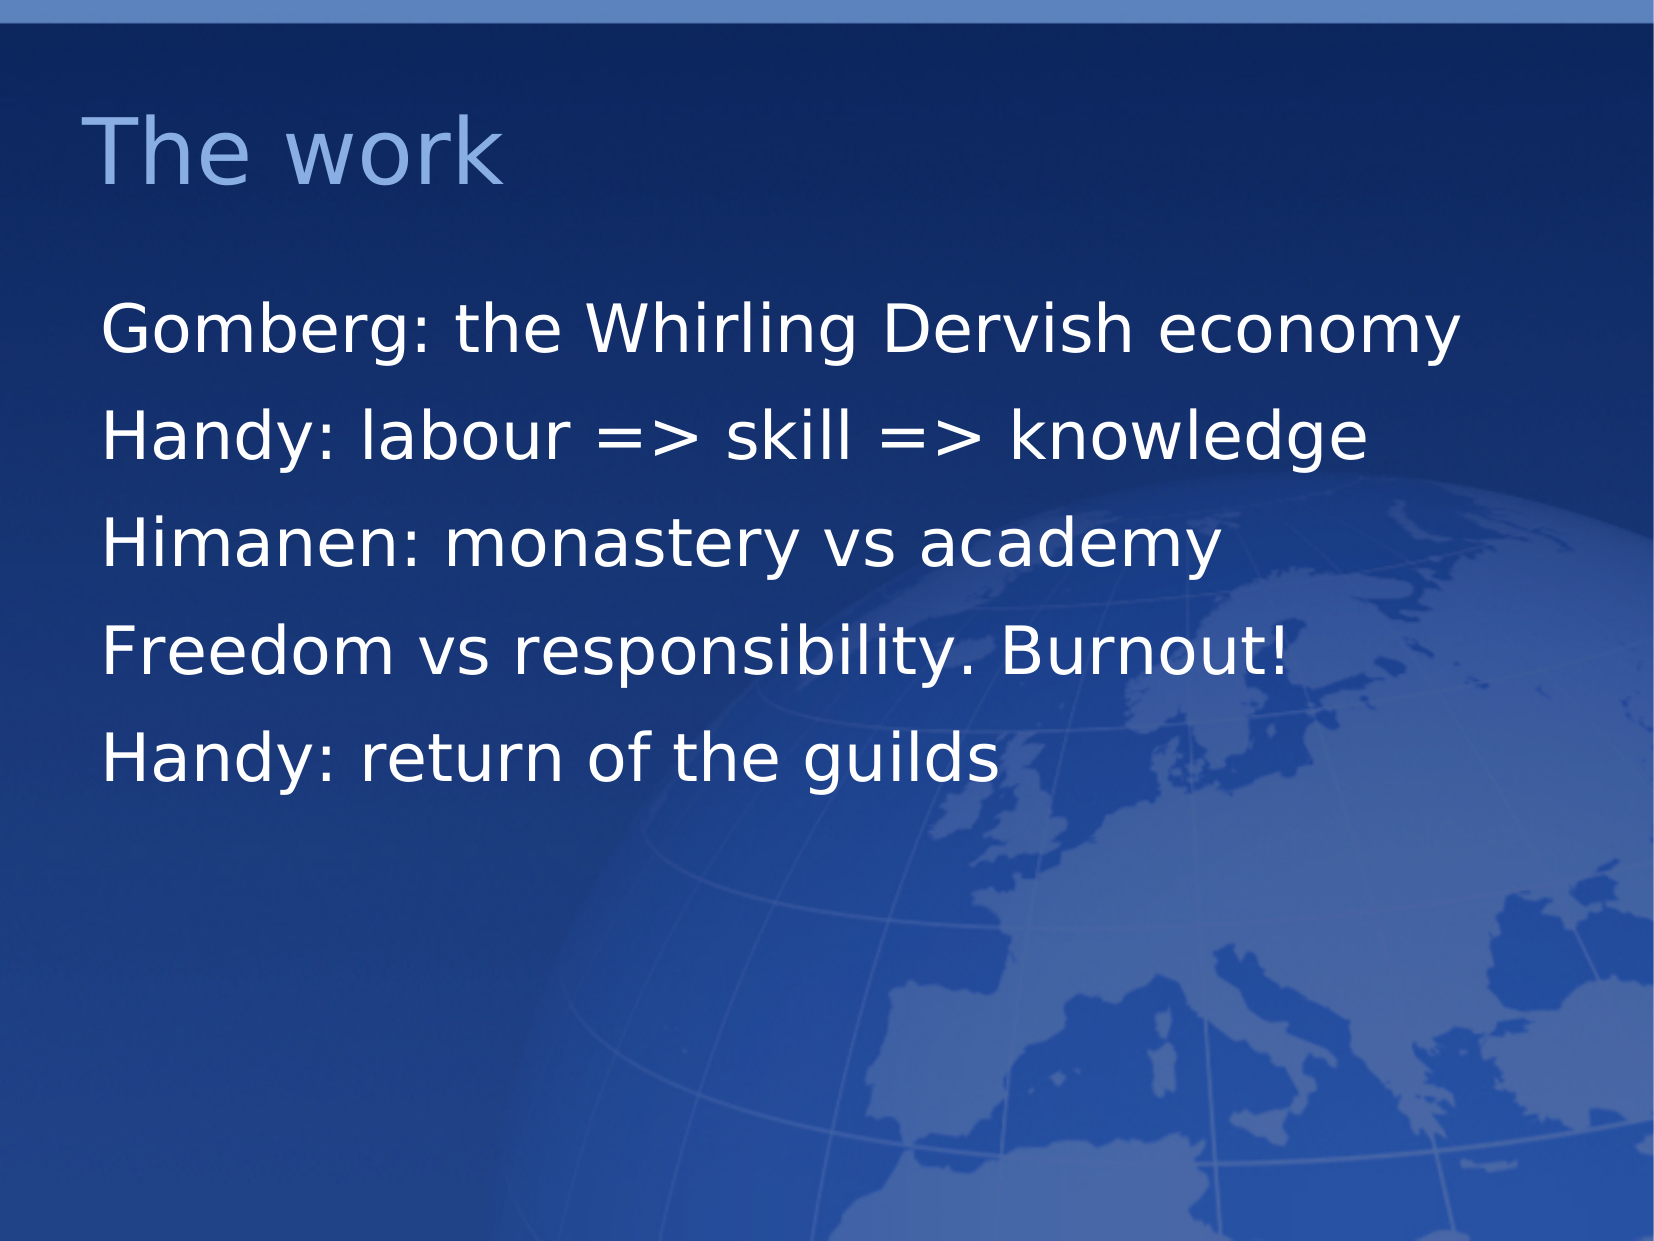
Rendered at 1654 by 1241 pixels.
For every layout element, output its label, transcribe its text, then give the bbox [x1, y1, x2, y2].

picture [0, 0, 1654, 1241]
list Gomberg: the Whirling Dervish economy Handy: labour => skill => knowledge Himanen: monastery vs academy Freedom vs responsibility. Burnout! Handy: return of the guilds [82, 290, 1571, 1094]
title The work [82, 56, 1571, 250]
